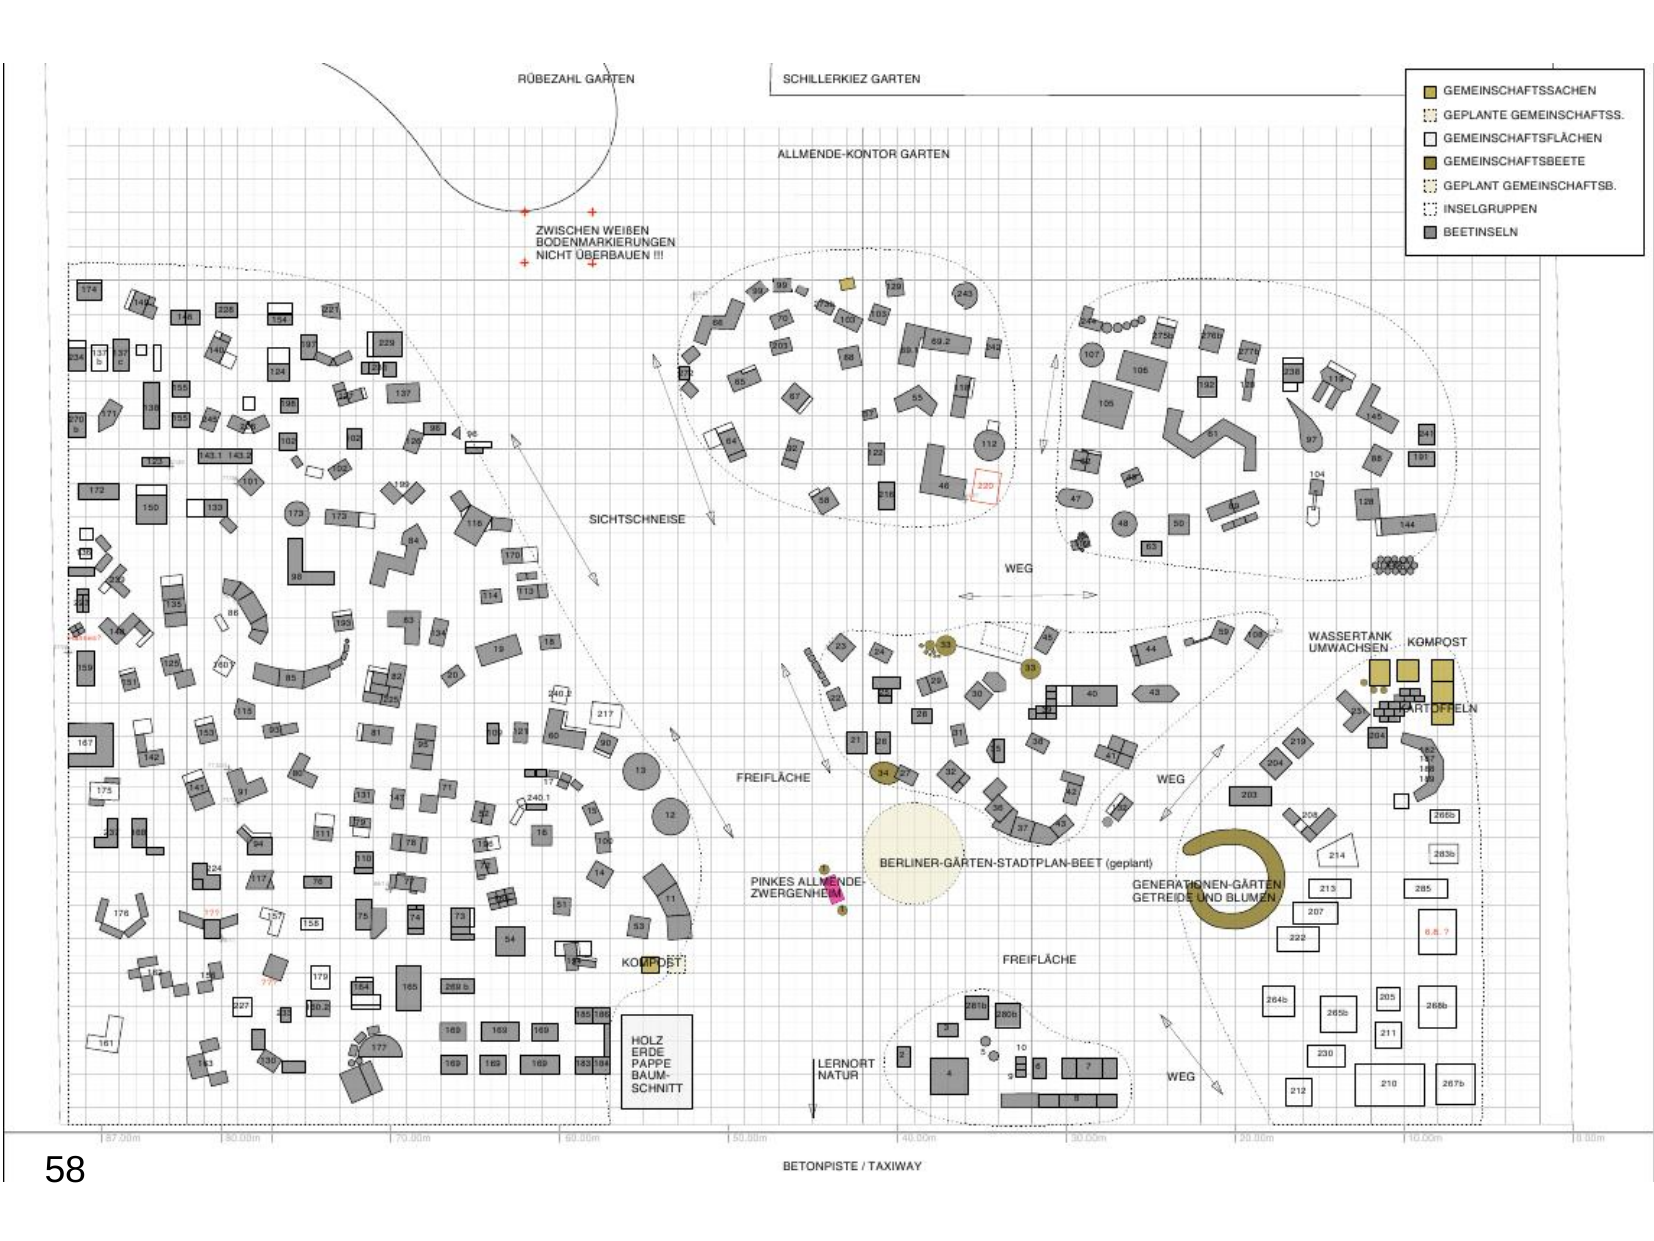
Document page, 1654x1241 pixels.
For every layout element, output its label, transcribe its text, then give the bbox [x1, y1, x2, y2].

picture [3, 63, 1654, 1183]
text_box <Nummer> [29, 1140, 247, 1211]
